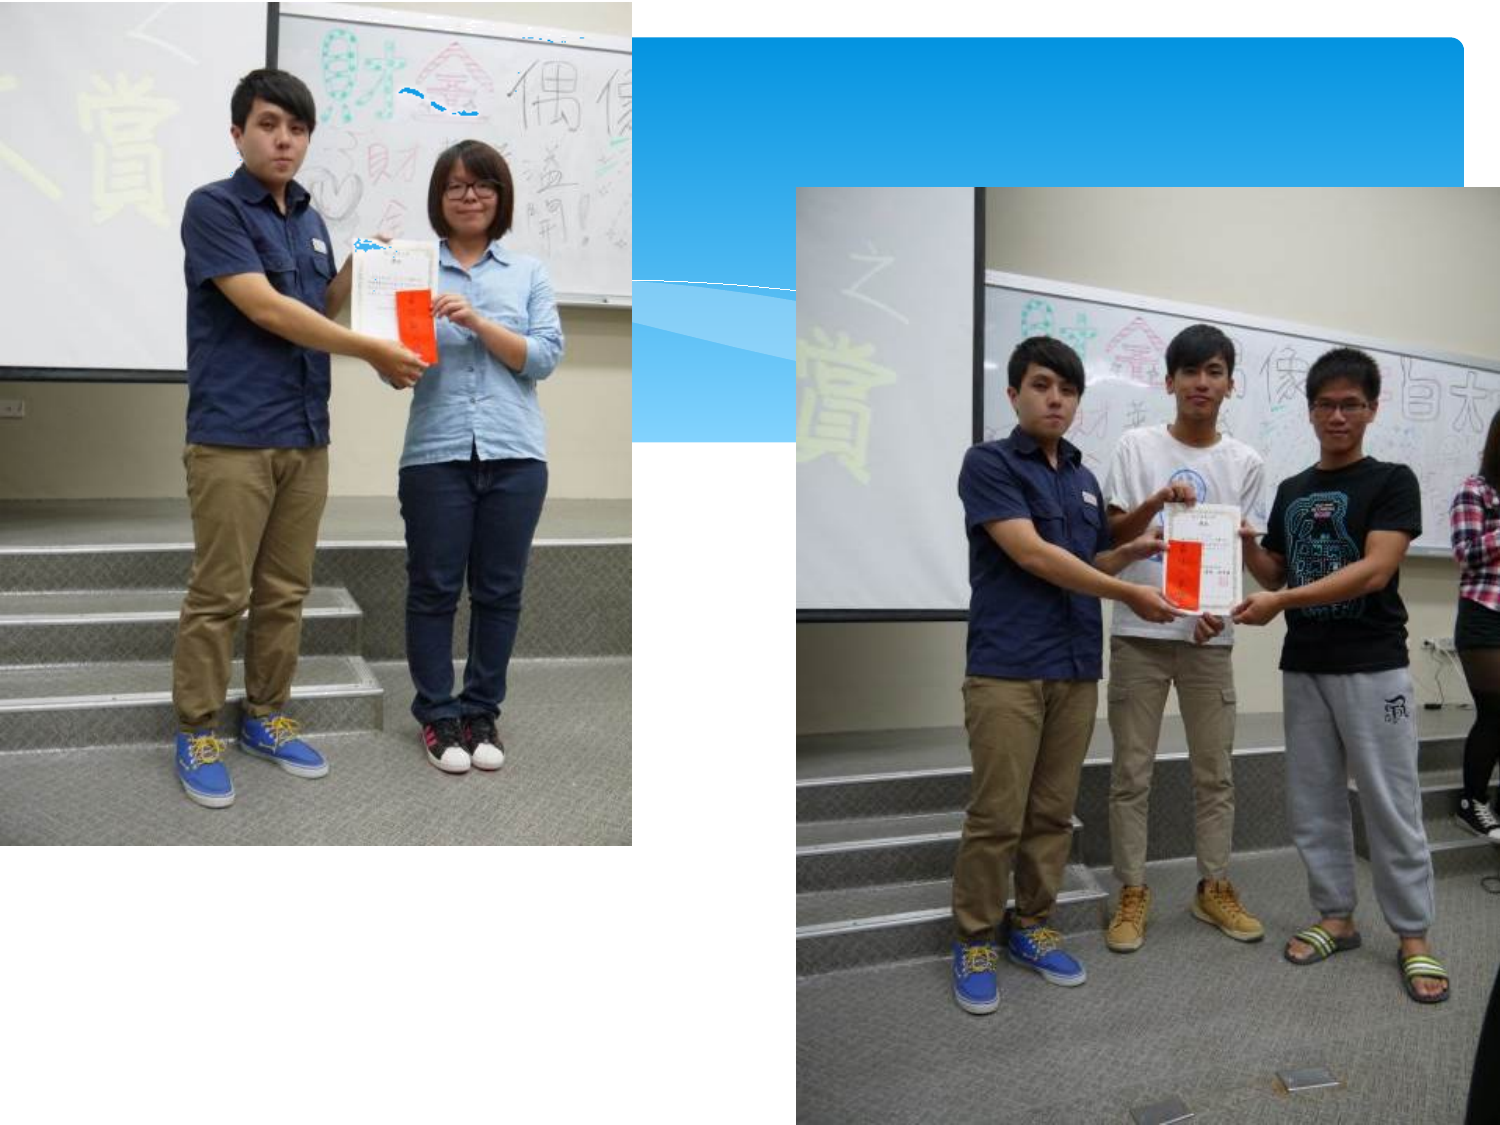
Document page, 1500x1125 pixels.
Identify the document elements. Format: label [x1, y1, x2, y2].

picture [0, 2, 632, 846]
picture [796, 187, 1500, 1125]
